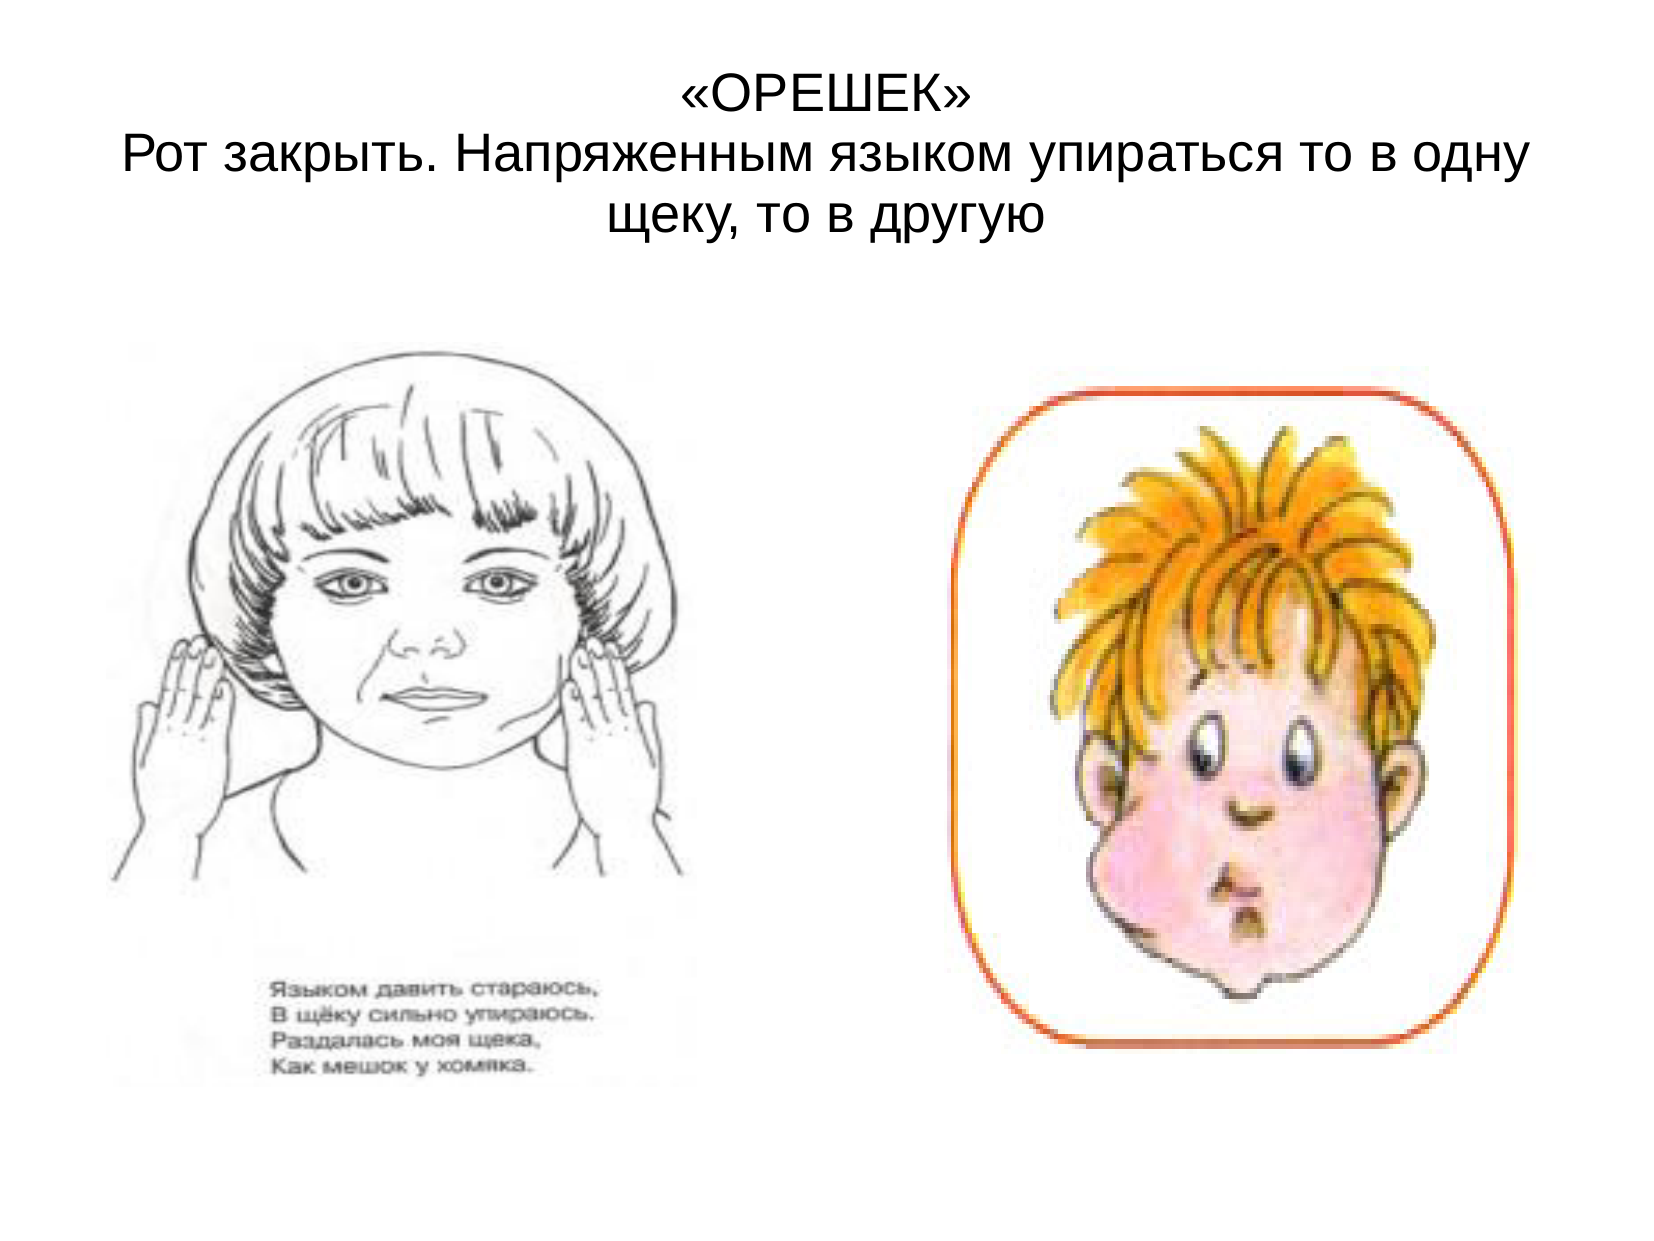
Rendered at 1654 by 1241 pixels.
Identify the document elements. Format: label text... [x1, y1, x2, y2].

picture [944, 366, 1536, 1075]
picture [106, 342, 697, 1087]
title «ОРЕШЕК» Рот закрыть. Напряженным языком упираться то в одну щеку, то в другую [82, 49, 1571, 257]
